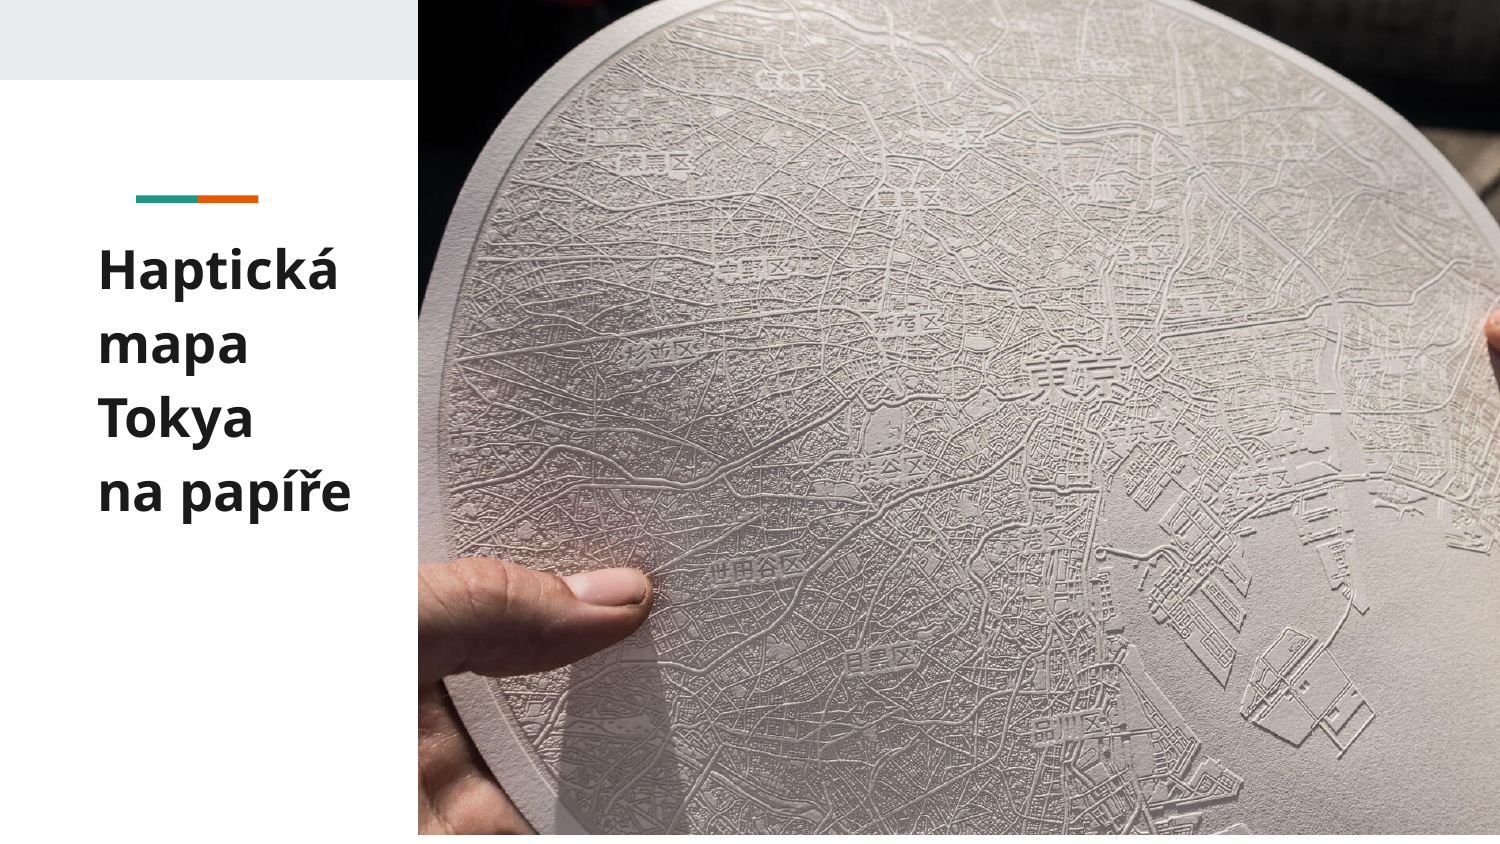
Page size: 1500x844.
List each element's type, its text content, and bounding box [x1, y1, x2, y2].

picture [418, 0, 1500, 835]
title Haptická mapa Tokya na papíře [82, 216, 418, 730]
